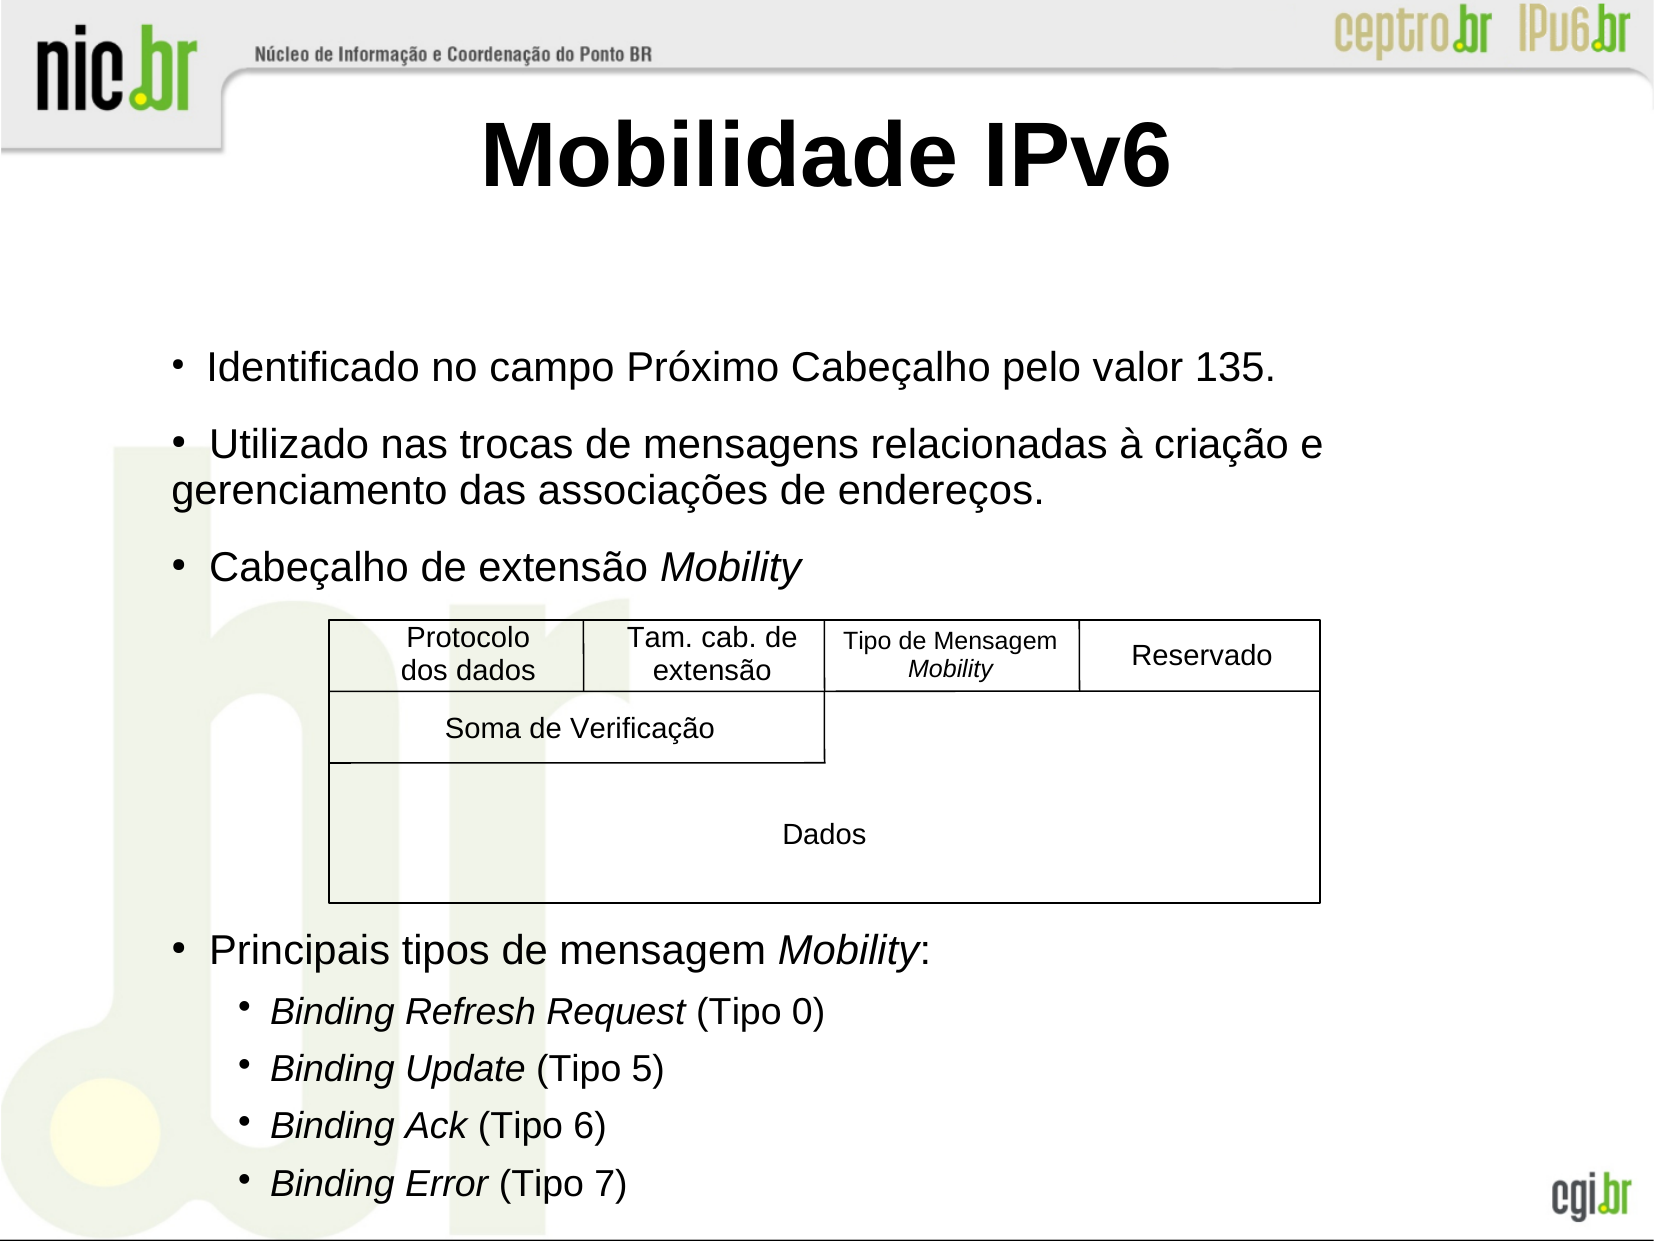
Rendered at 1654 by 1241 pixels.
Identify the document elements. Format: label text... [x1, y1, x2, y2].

picture [0, 0, 1654, 1241]
text_box Identificado no campo Próximo Cabeçalho pelo valor 135. Utilizado nas trocas de mensagens relacionadas à criação e gerenciamento das associações de endereços. Cabeçalho de extensão Mobility Principais tipos de mensagem Mobility: Binding Refresh Request (Tipo 0)‏ Binding Update (Tipo 5)‏ Binding Ack (Tipo 6)‏ Binding Error (Tipo 7)‏ [156, 336, 1497, 975]
text_box Tipo de Mensagem Mobility [817, 620, 1084, 700]
text_box Mobilidade IPv6 [88, 97, 1565, 215]
text_box Dados [671, 810, 978, 859]
text_box Tam. cab. de extensão [589, 614, 836, 709]
text_box Soma de Verificação [430, 705, 736, 753]
text_box Reservado [1084, 632, 1326, 680]
text_box Protocolo dos dados [364, 614, 573, 704]
